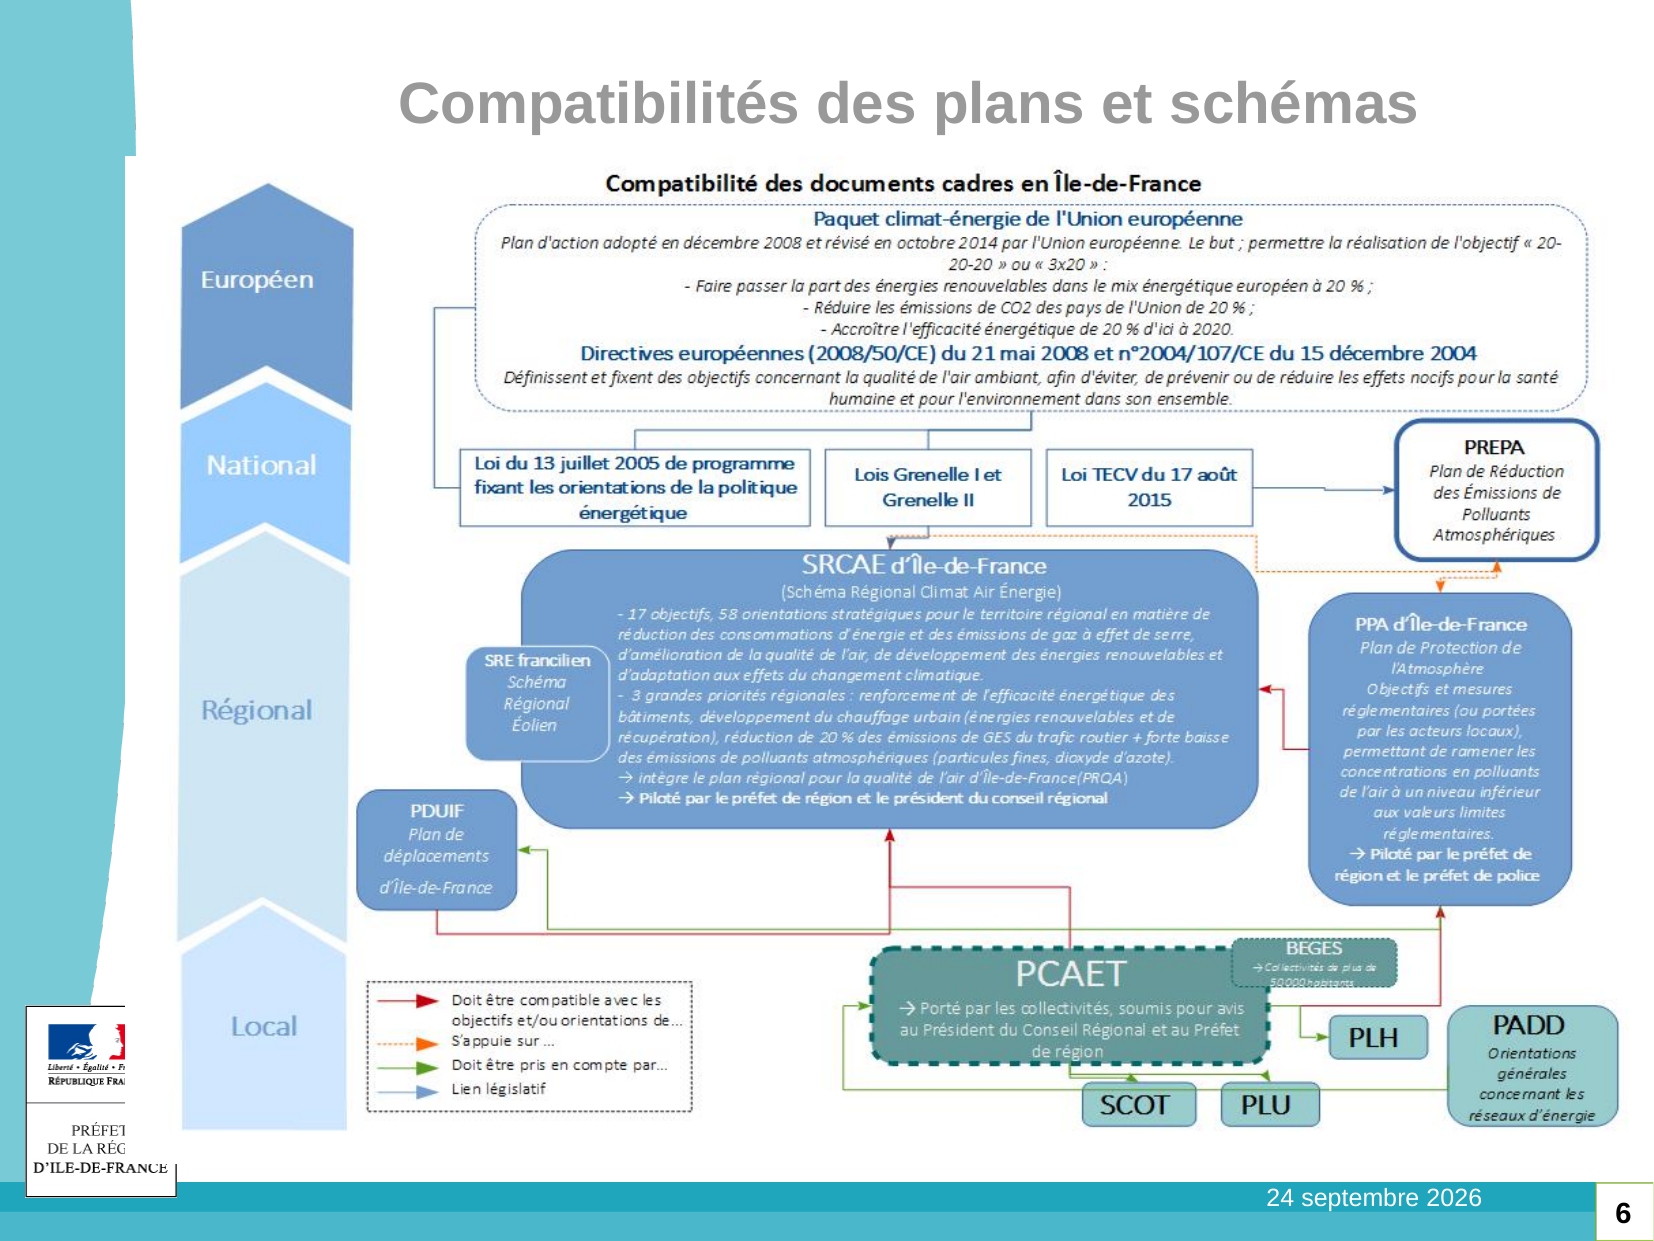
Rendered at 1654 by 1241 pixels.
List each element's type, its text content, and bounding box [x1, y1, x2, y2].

title Compatibilités des plans et schémas [165, 0, 1654, 156]
picture [0, 0, 1654, 1241]
